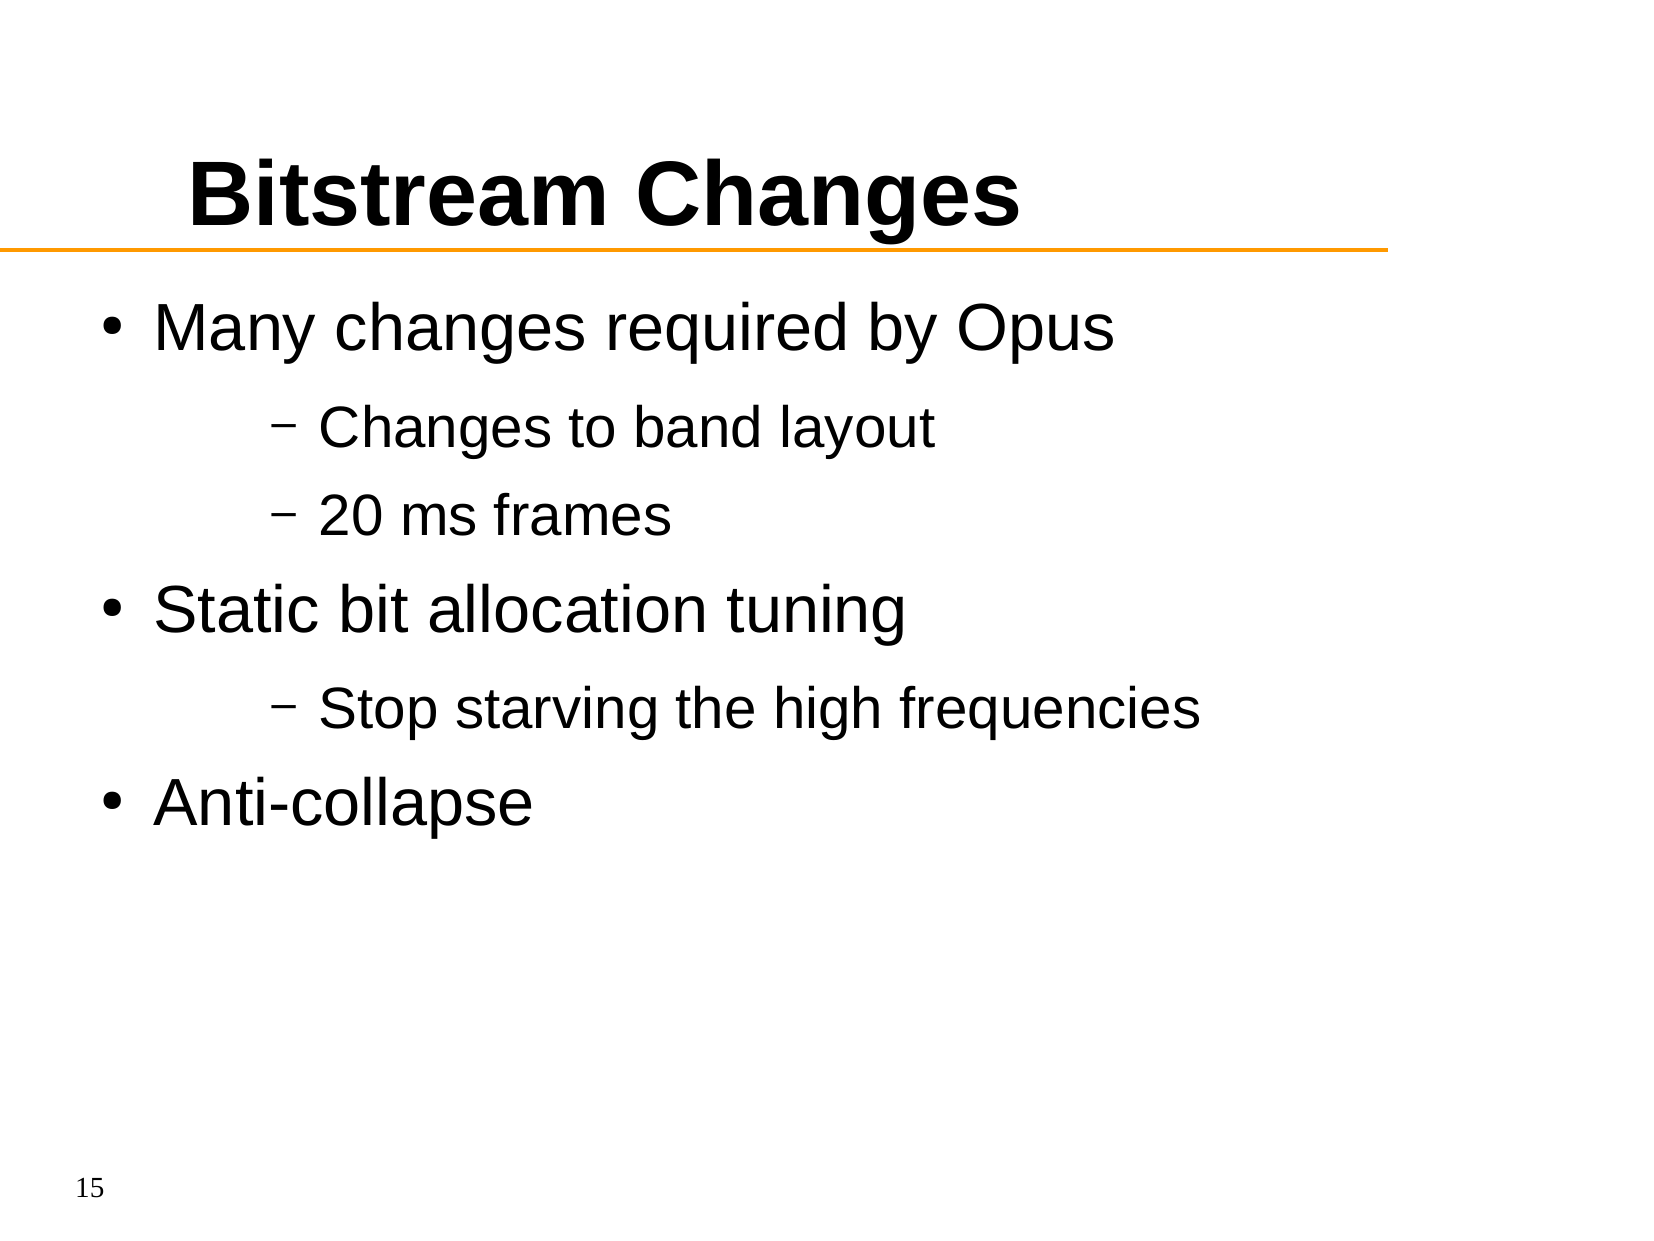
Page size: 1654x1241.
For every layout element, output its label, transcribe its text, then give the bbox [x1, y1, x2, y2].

list Many changes required by Opus Changes to band layout 20 ms frames Static bit allocation tuning Stop starving the high frequencies Anti-collapse [82, 290, 1571, 1109]
title Bitstream Changes [187, 37, 1571, 245]
